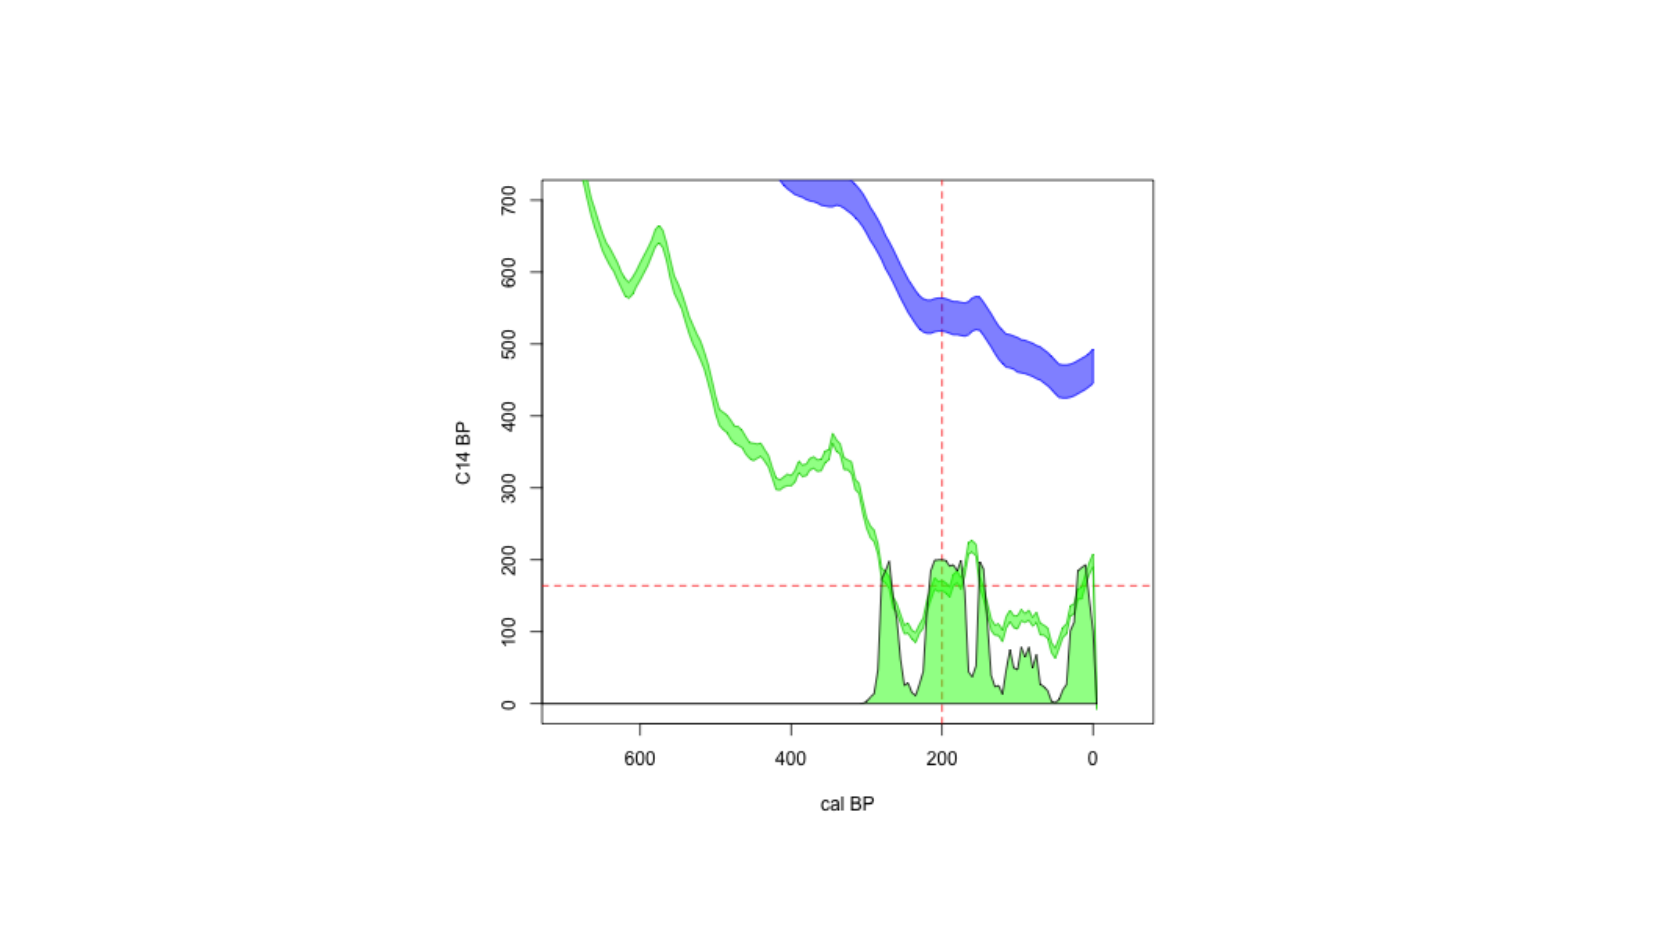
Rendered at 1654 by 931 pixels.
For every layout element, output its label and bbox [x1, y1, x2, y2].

picture [450, 88, 1201, 839]
